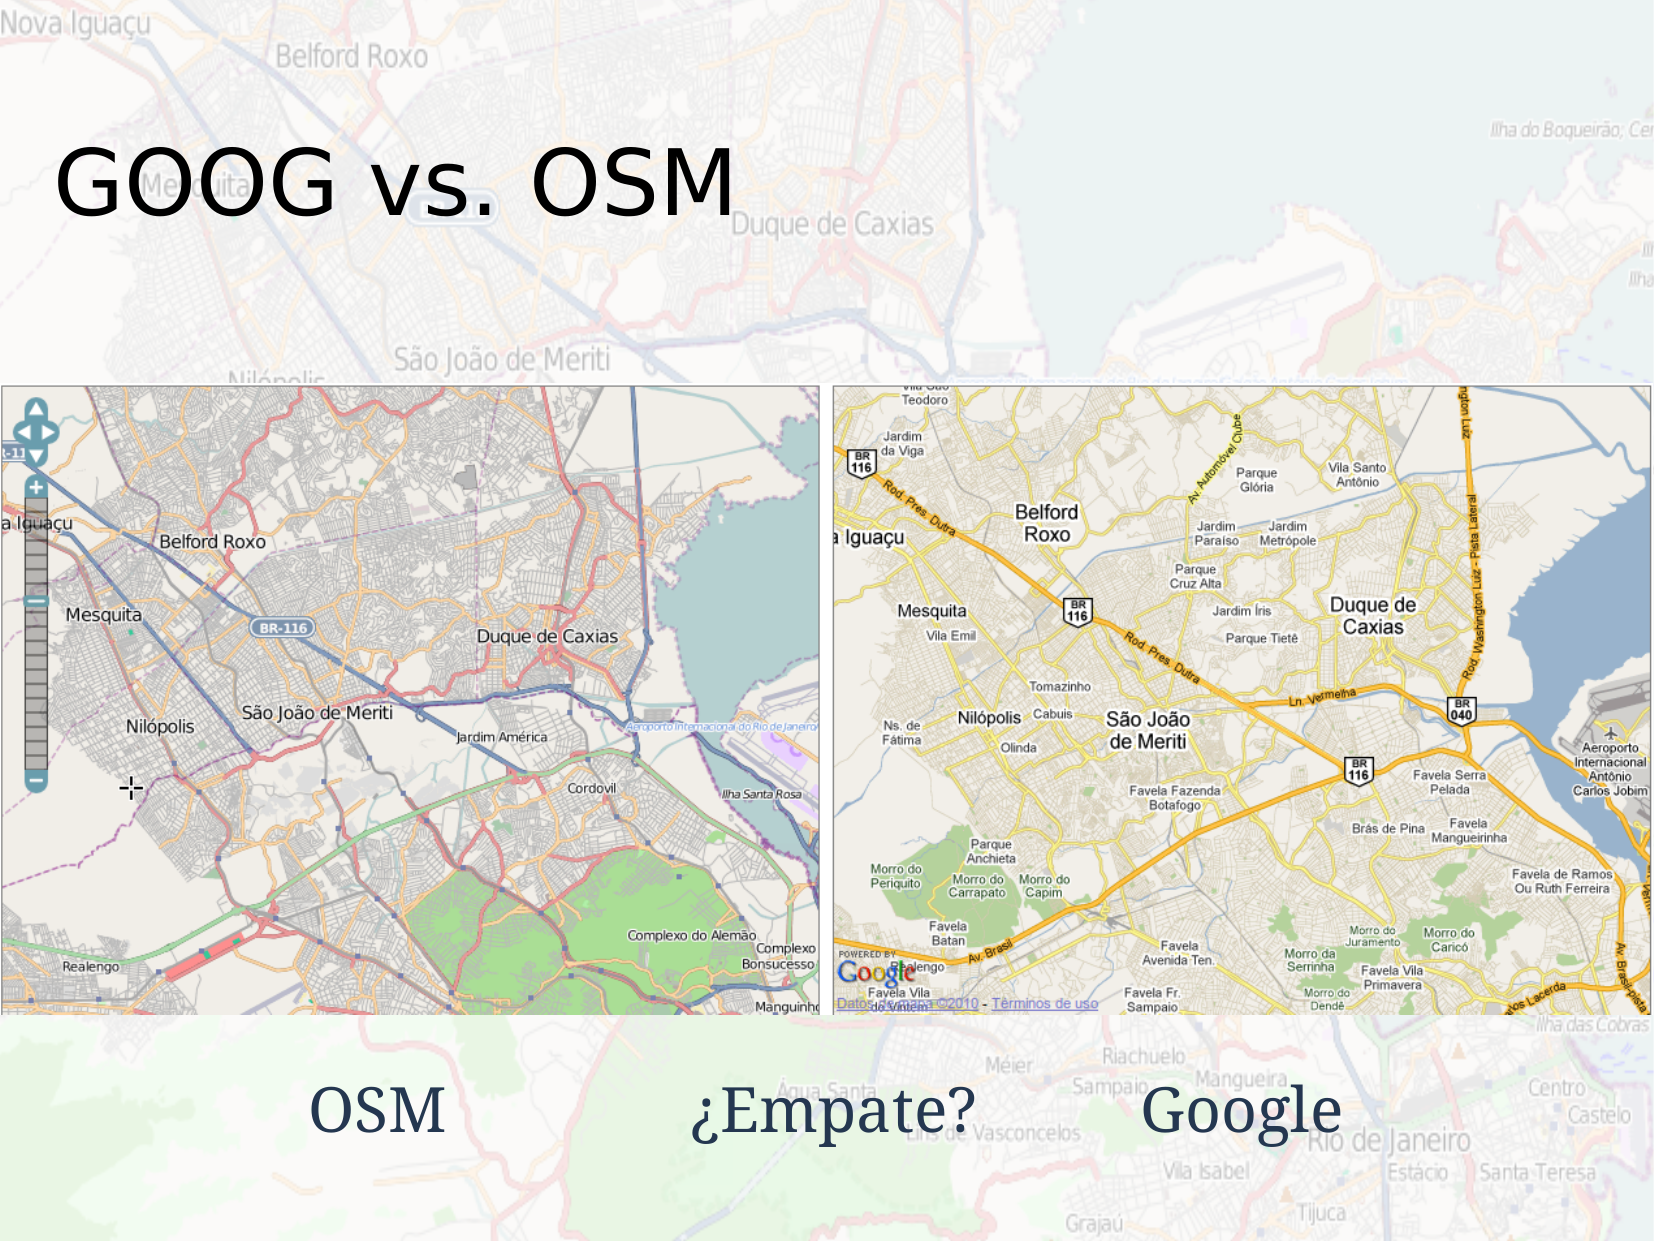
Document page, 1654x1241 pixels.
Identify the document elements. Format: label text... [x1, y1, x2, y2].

picture [0, 383, 1654, 1015]
text_box OSM ¿Empate? [308, 1065, 1011, 1151]
text_box Google [1140, 1065, 1345, 1151]
title GOOG vs. OSM [45, 56, 1609, 317]
